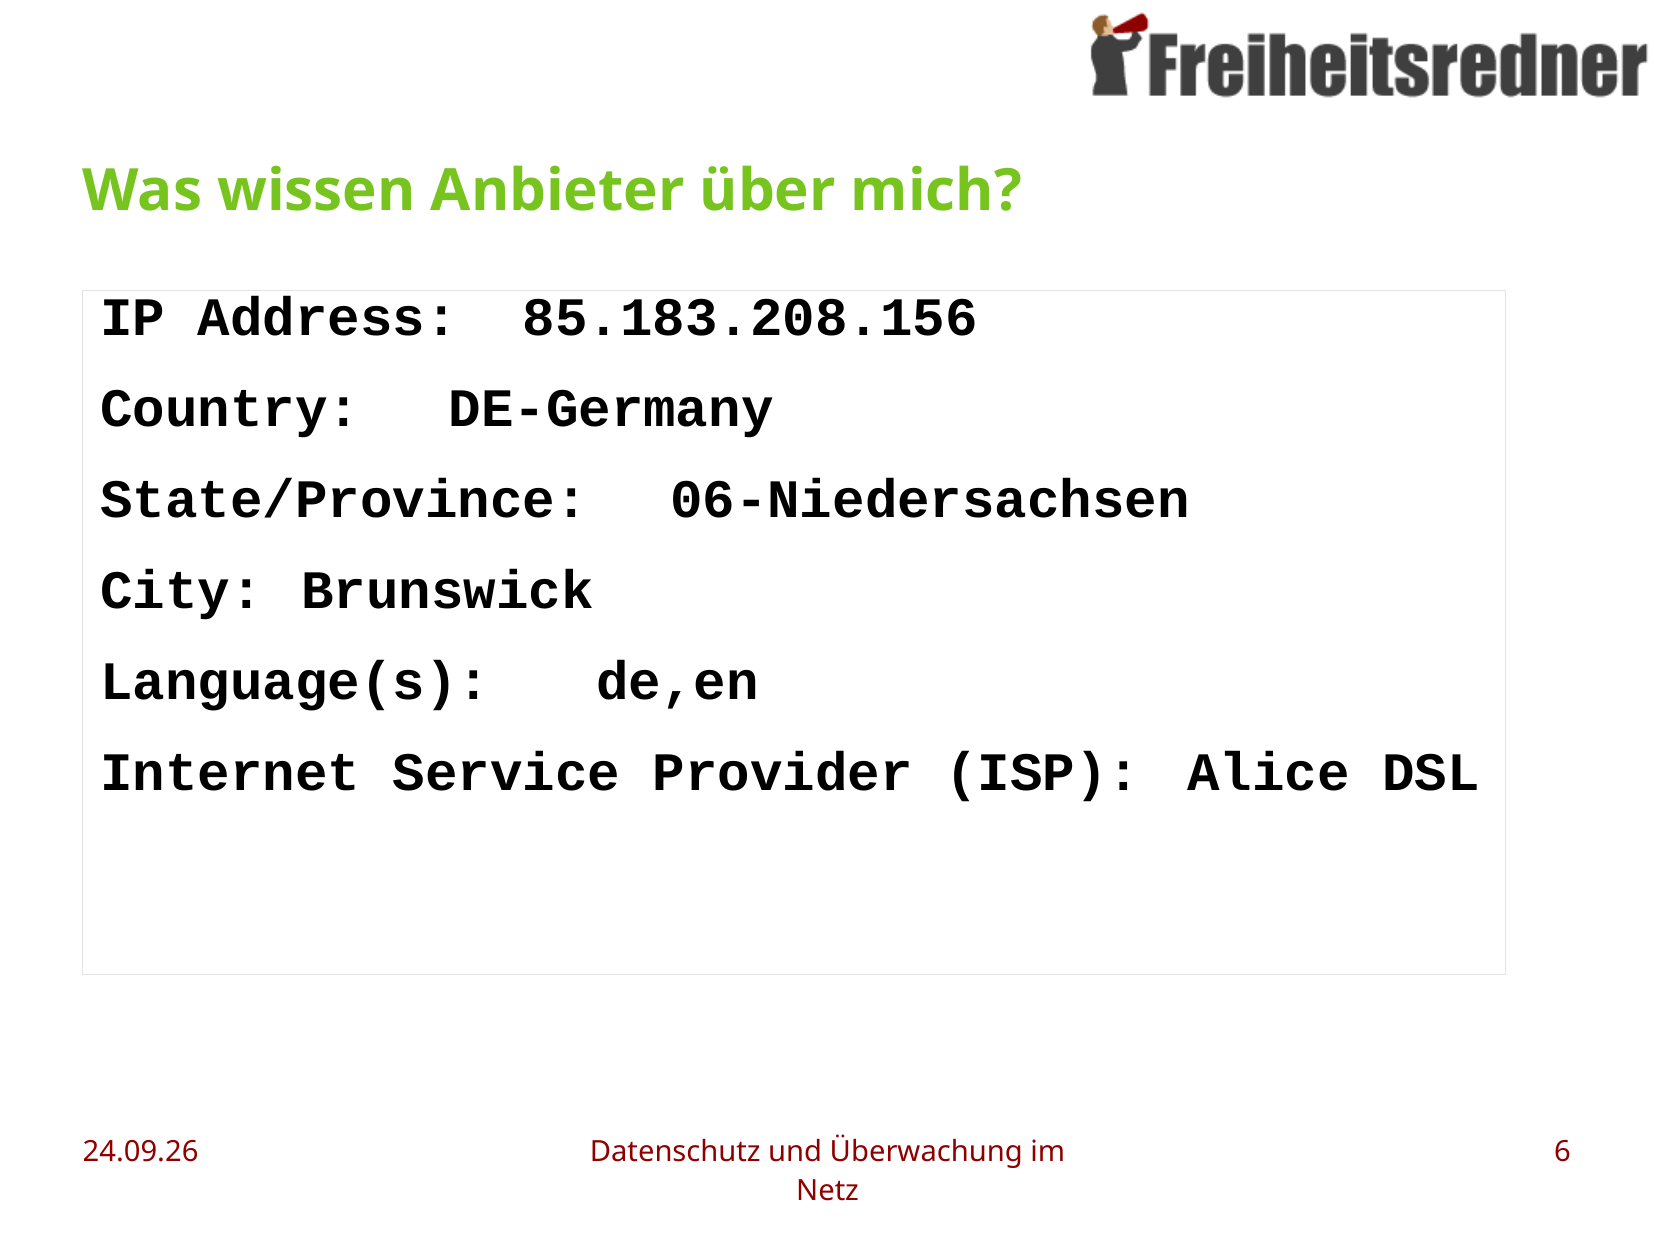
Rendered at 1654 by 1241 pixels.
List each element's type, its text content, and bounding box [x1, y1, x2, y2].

list IP Address: 85.183.208.156 Country: DE-Germany State/Province: 06-Niedersachsen City: Brunswick Language(s): de,en Internet Service Provider (ISP): Alice DSL [82, 290, 1506, 975]
picture [1080, 5, 1650, 100]
title Was wissen Anbieter über mich? [82, 118, 1565, 257]
